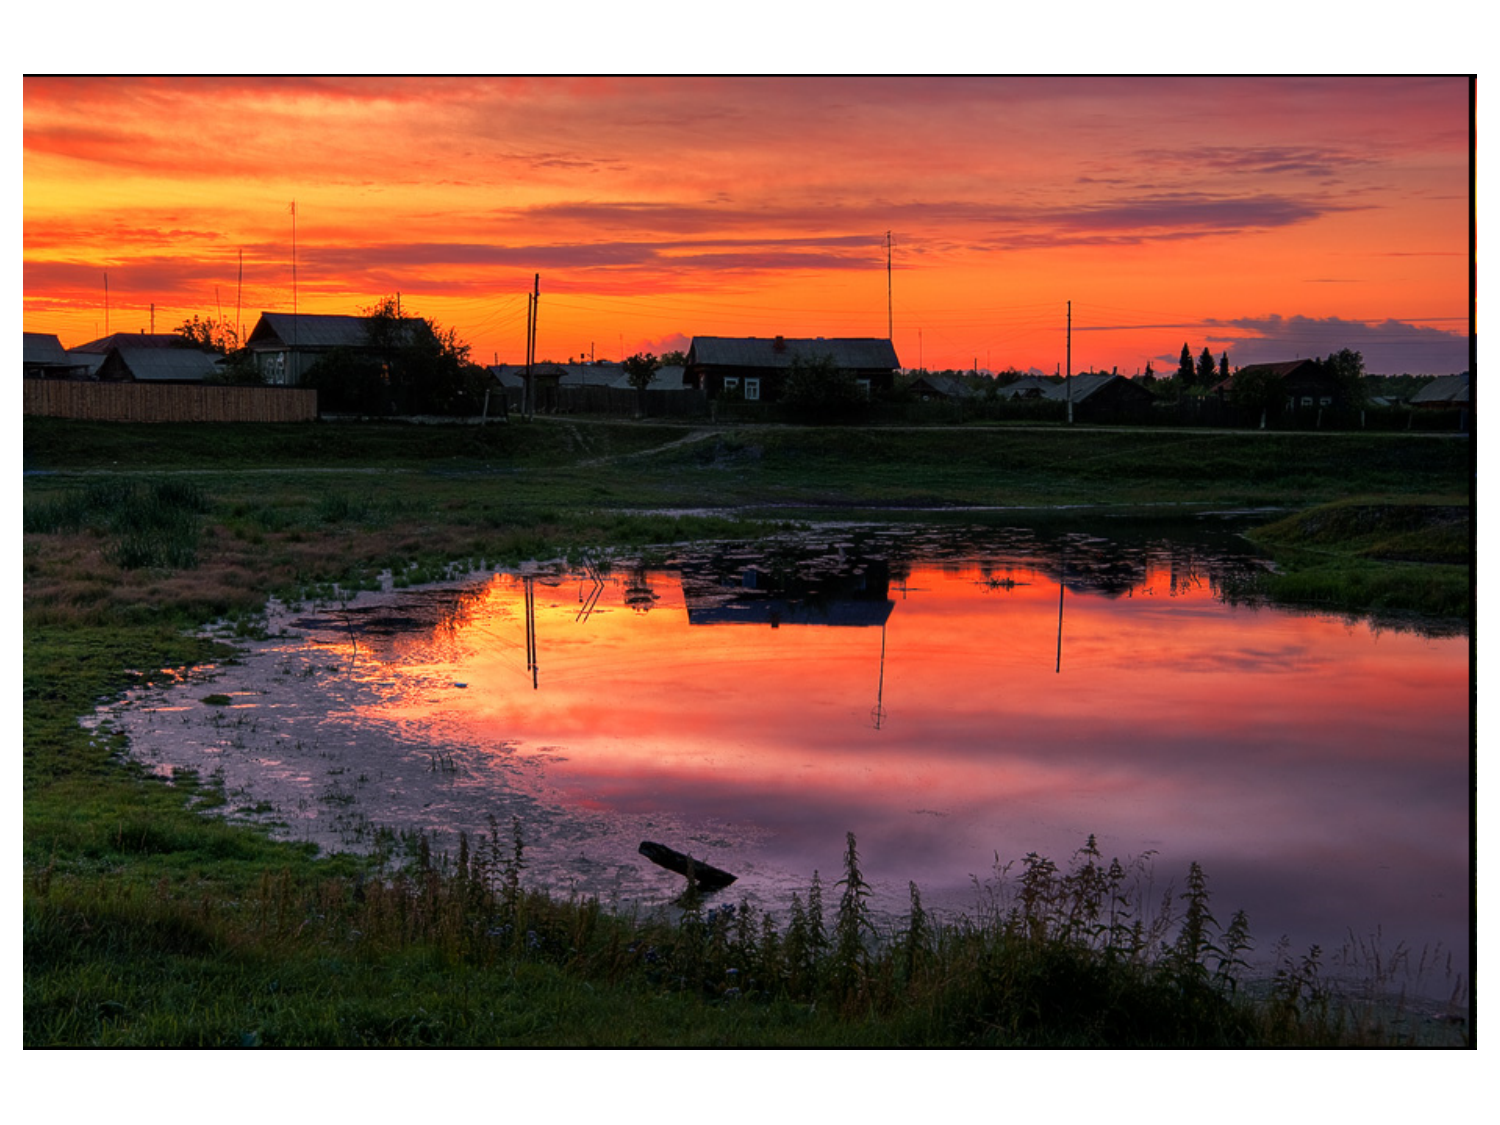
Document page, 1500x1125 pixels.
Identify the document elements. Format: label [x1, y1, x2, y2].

picture [23, 74, 1477, 1051]
